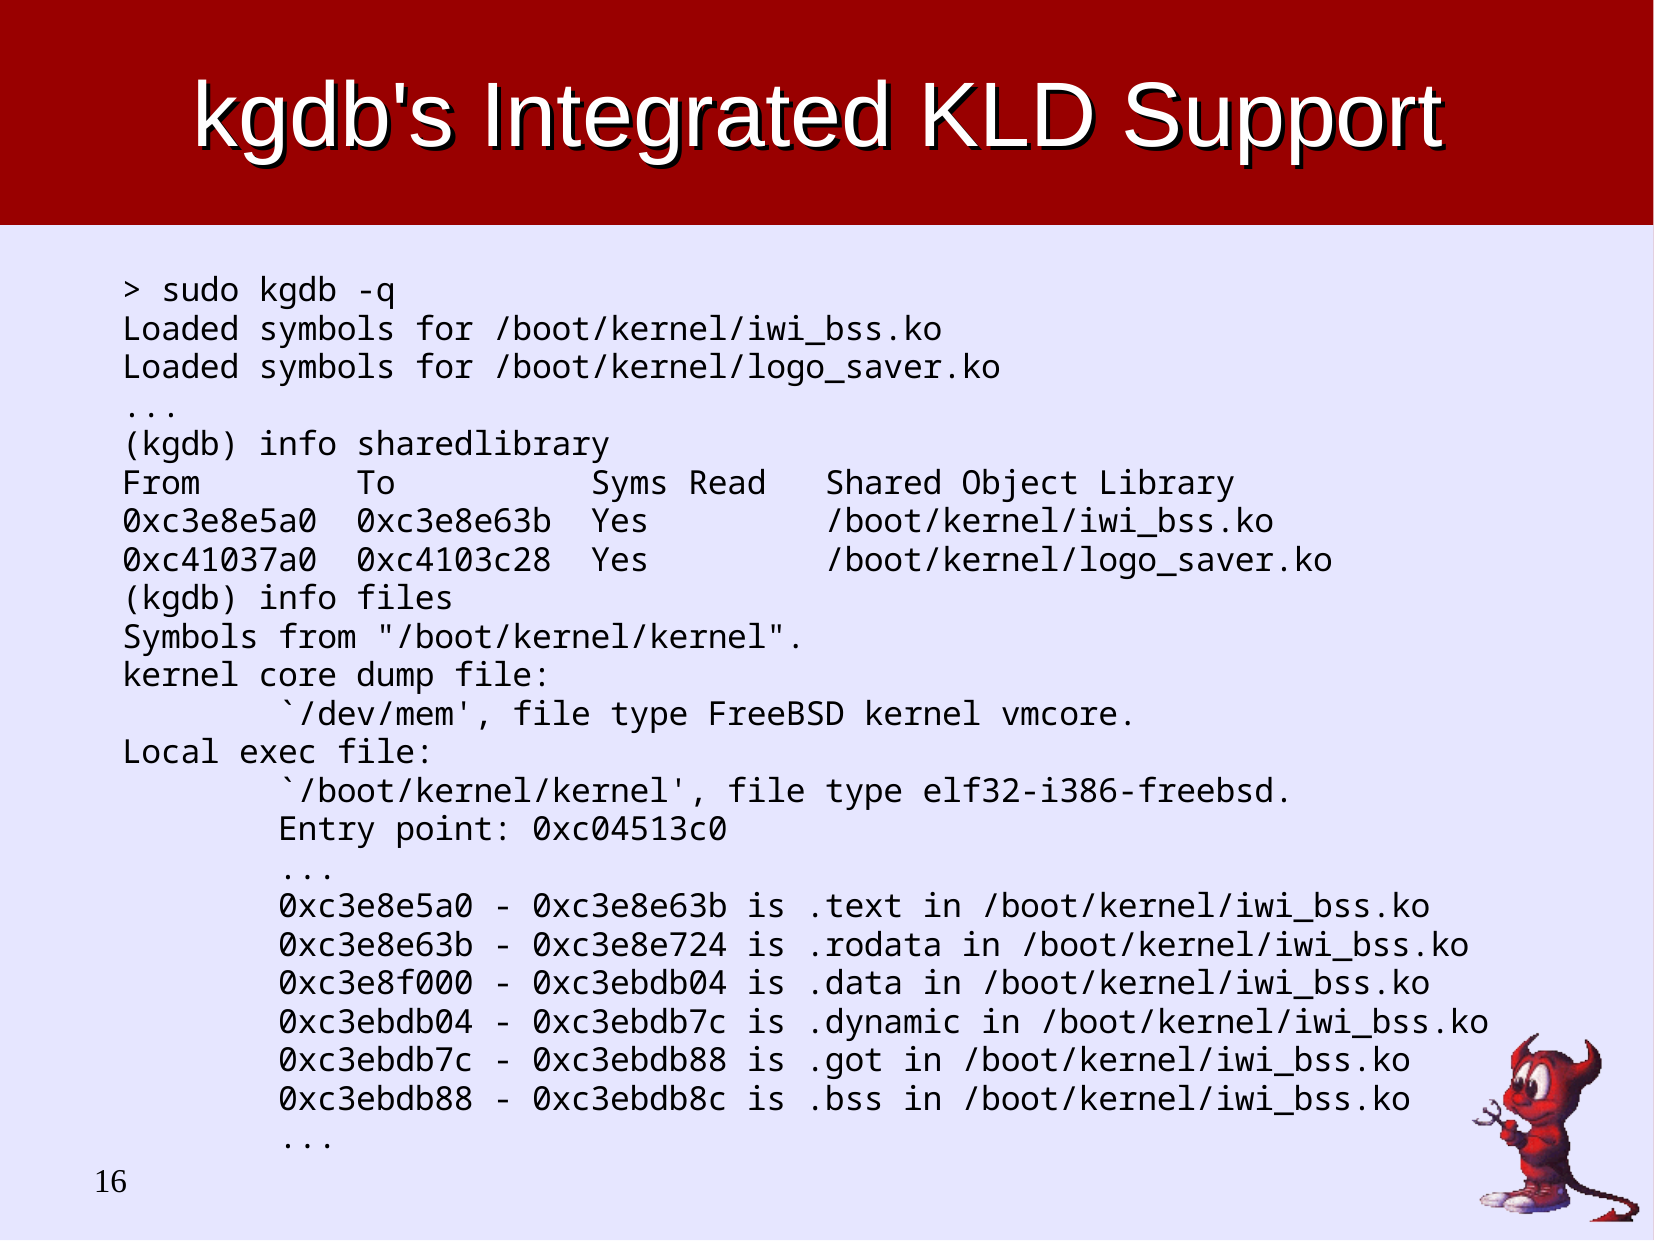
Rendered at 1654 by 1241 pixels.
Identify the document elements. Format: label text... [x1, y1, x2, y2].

picture [1464, 1030, 1643, 1227]
title kgdb's Integrated KLD Support [112, 11, 1525, 219]
chart [121, 270, 1534, 1162]
